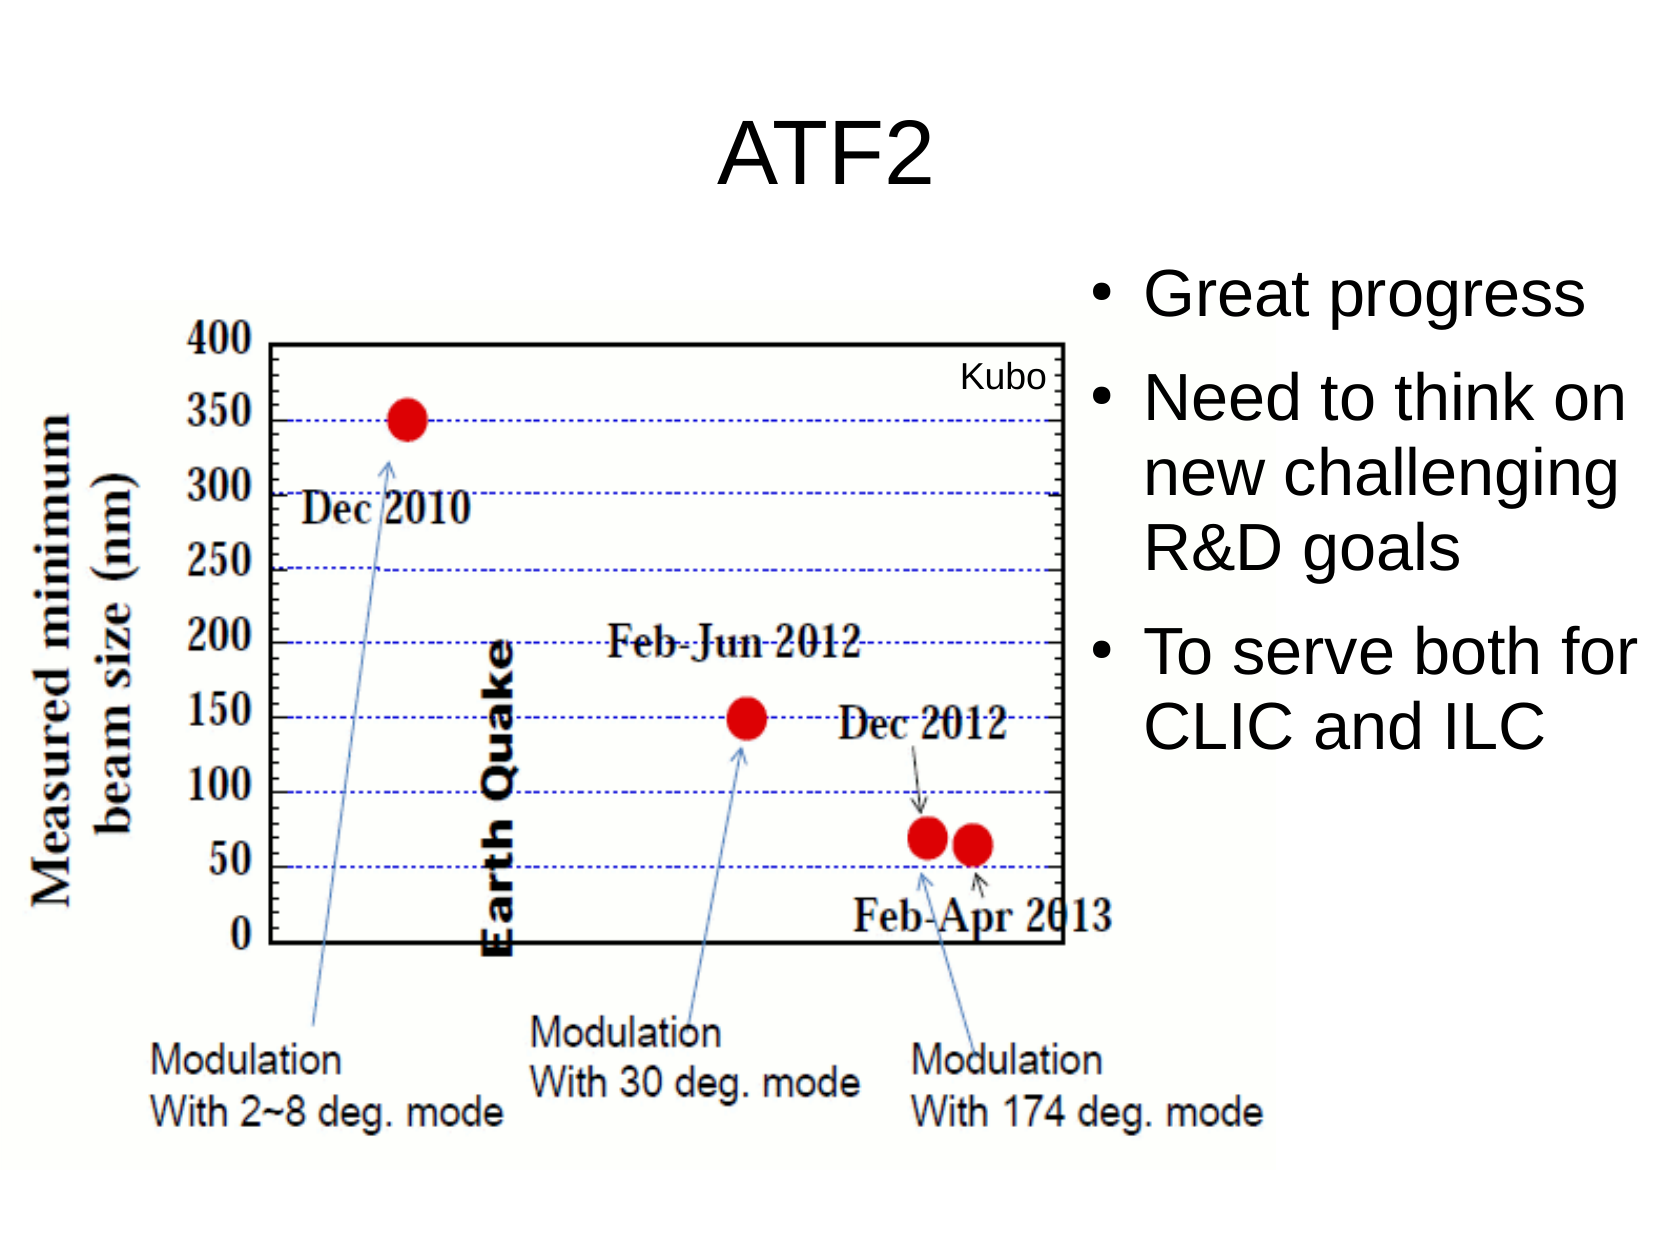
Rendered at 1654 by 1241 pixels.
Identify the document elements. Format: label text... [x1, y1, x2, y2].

list Great progress Need to think on new challenging R&D goals To serve both for CLIC and ILC [1072, 255, 1654, 976]
picture [0, 300, 1276, 1171]
text_box Kubo [945, 348, 1063, 421]
title ATF2 [82, 56, 1571, 250]
